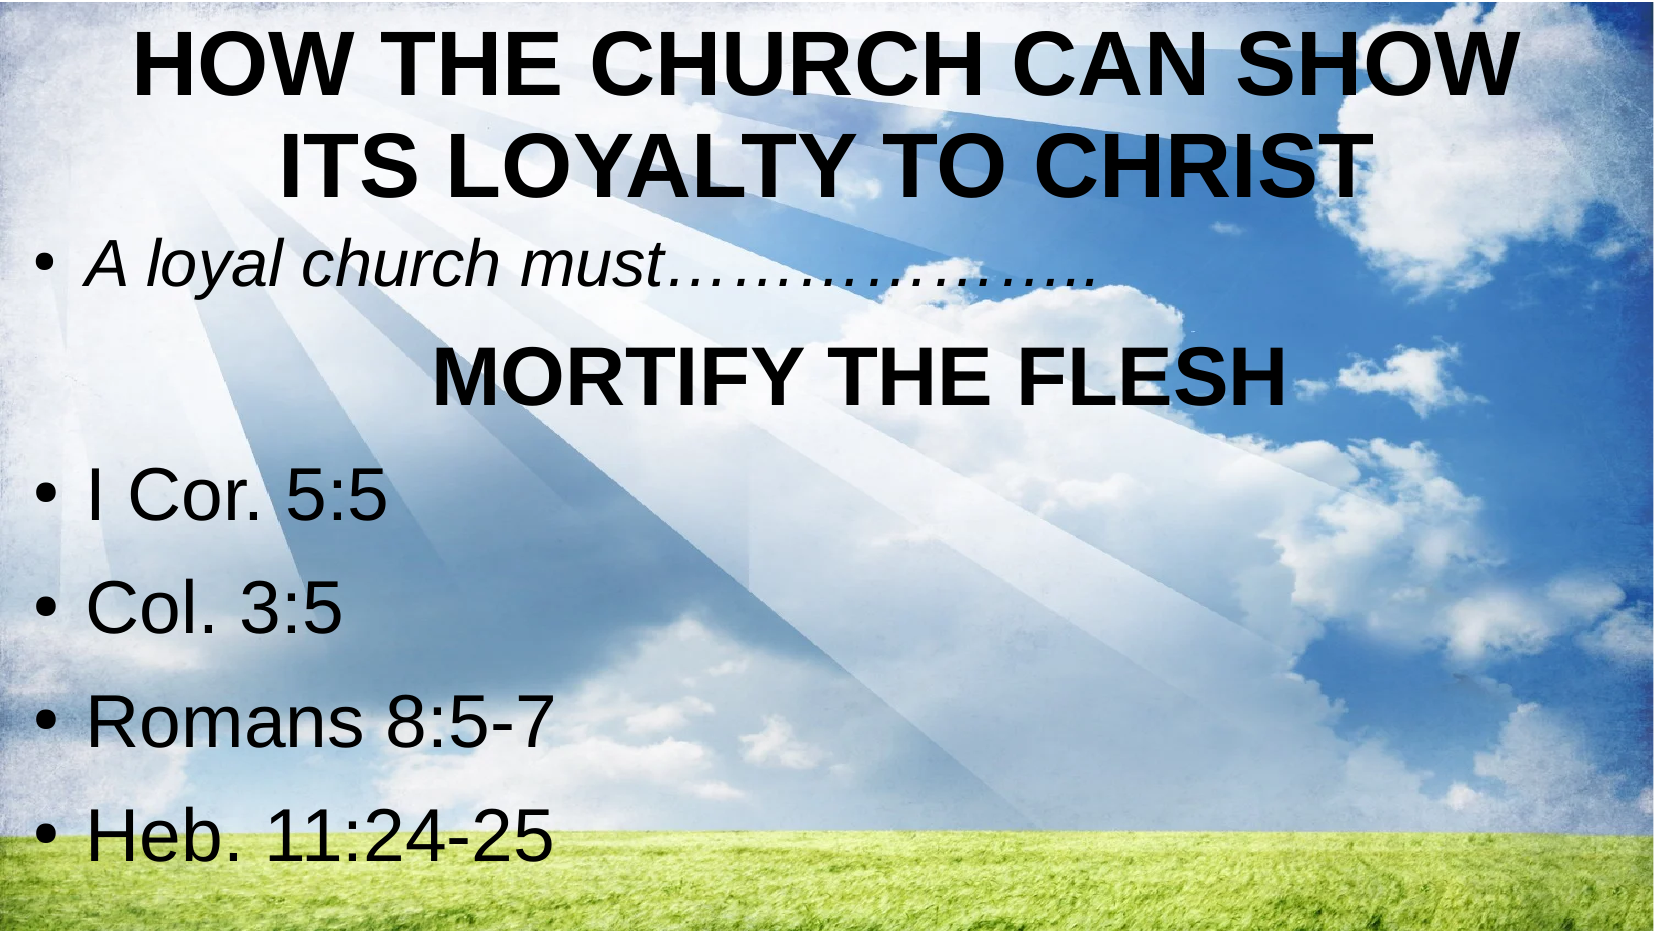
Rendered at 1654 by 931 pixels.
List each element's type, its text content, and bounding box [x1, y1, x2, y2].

title HOW THE CHURCH CAN SHOW ITS LOYALTY TO CHRIST [82, 12, 1571, 218]
list A loyal church must……………….. MORTIFY THE FLESH I Cor. 5:5 Col. 3:5 Romans 8:5-7 Heb. 11:24-25 [15, 225, 1636, 909]
picture [0, 2, 1654, 931]
